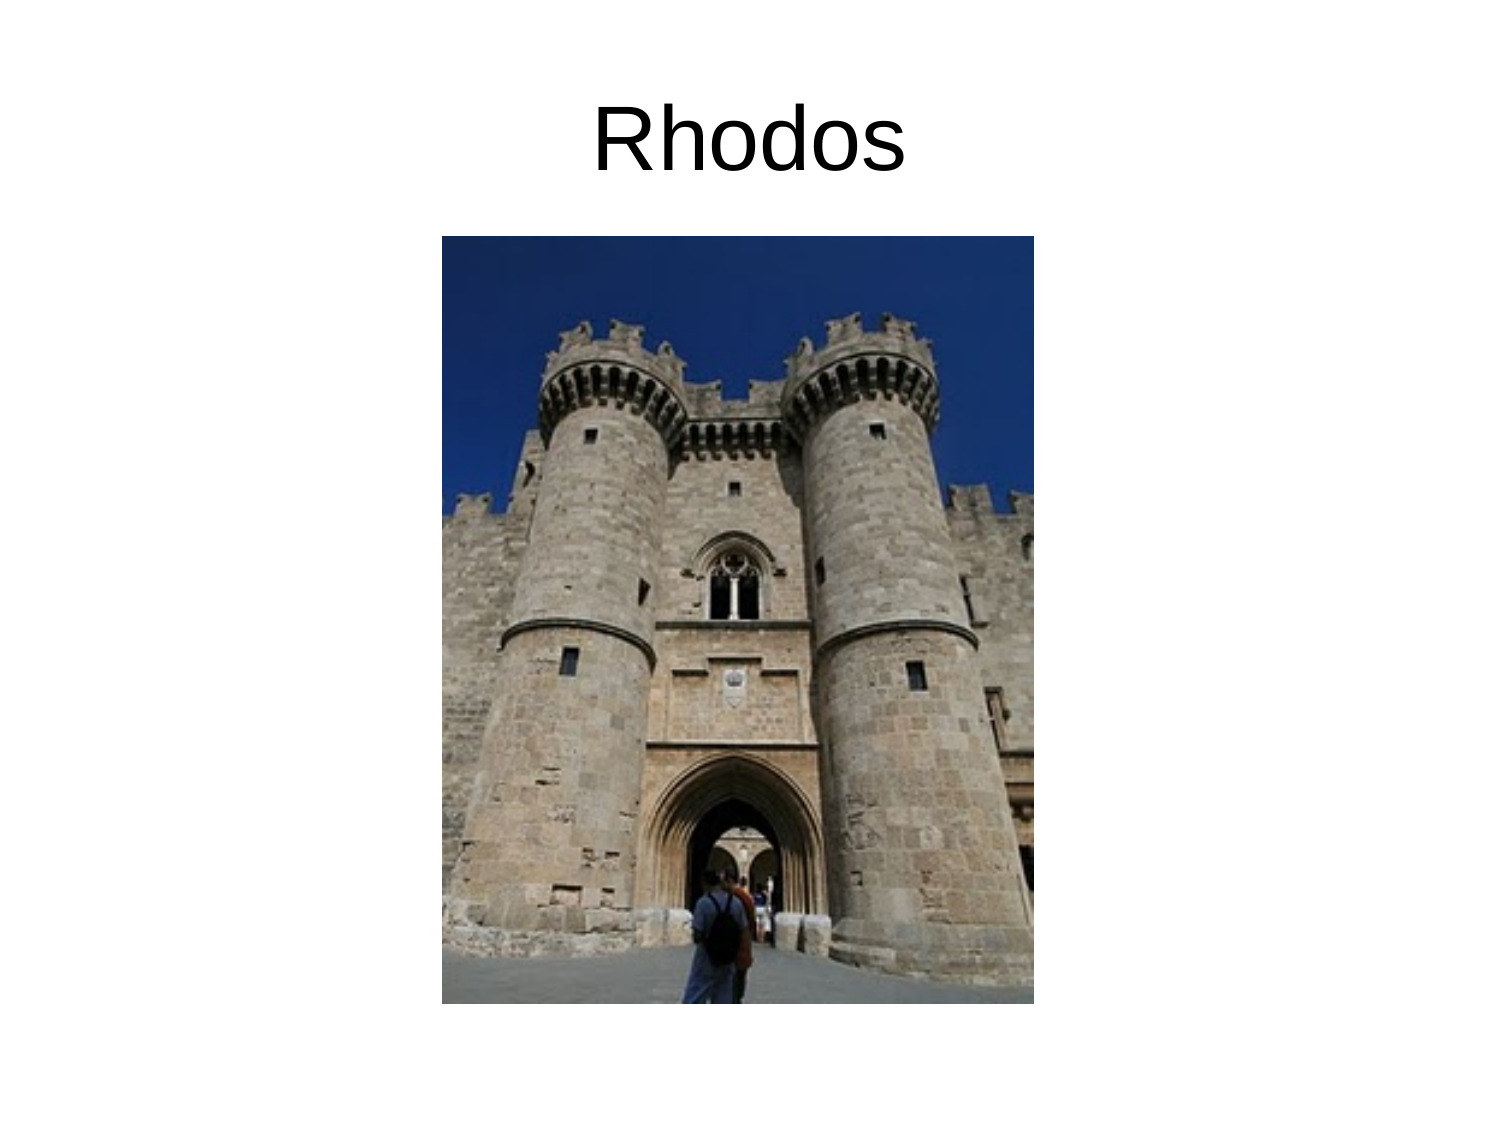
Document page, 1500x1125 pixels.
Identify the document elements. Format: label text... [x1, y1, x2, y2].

title Rhodos [75, 20, 1425, 257]
picture [442, 236, 1034, 1004]
